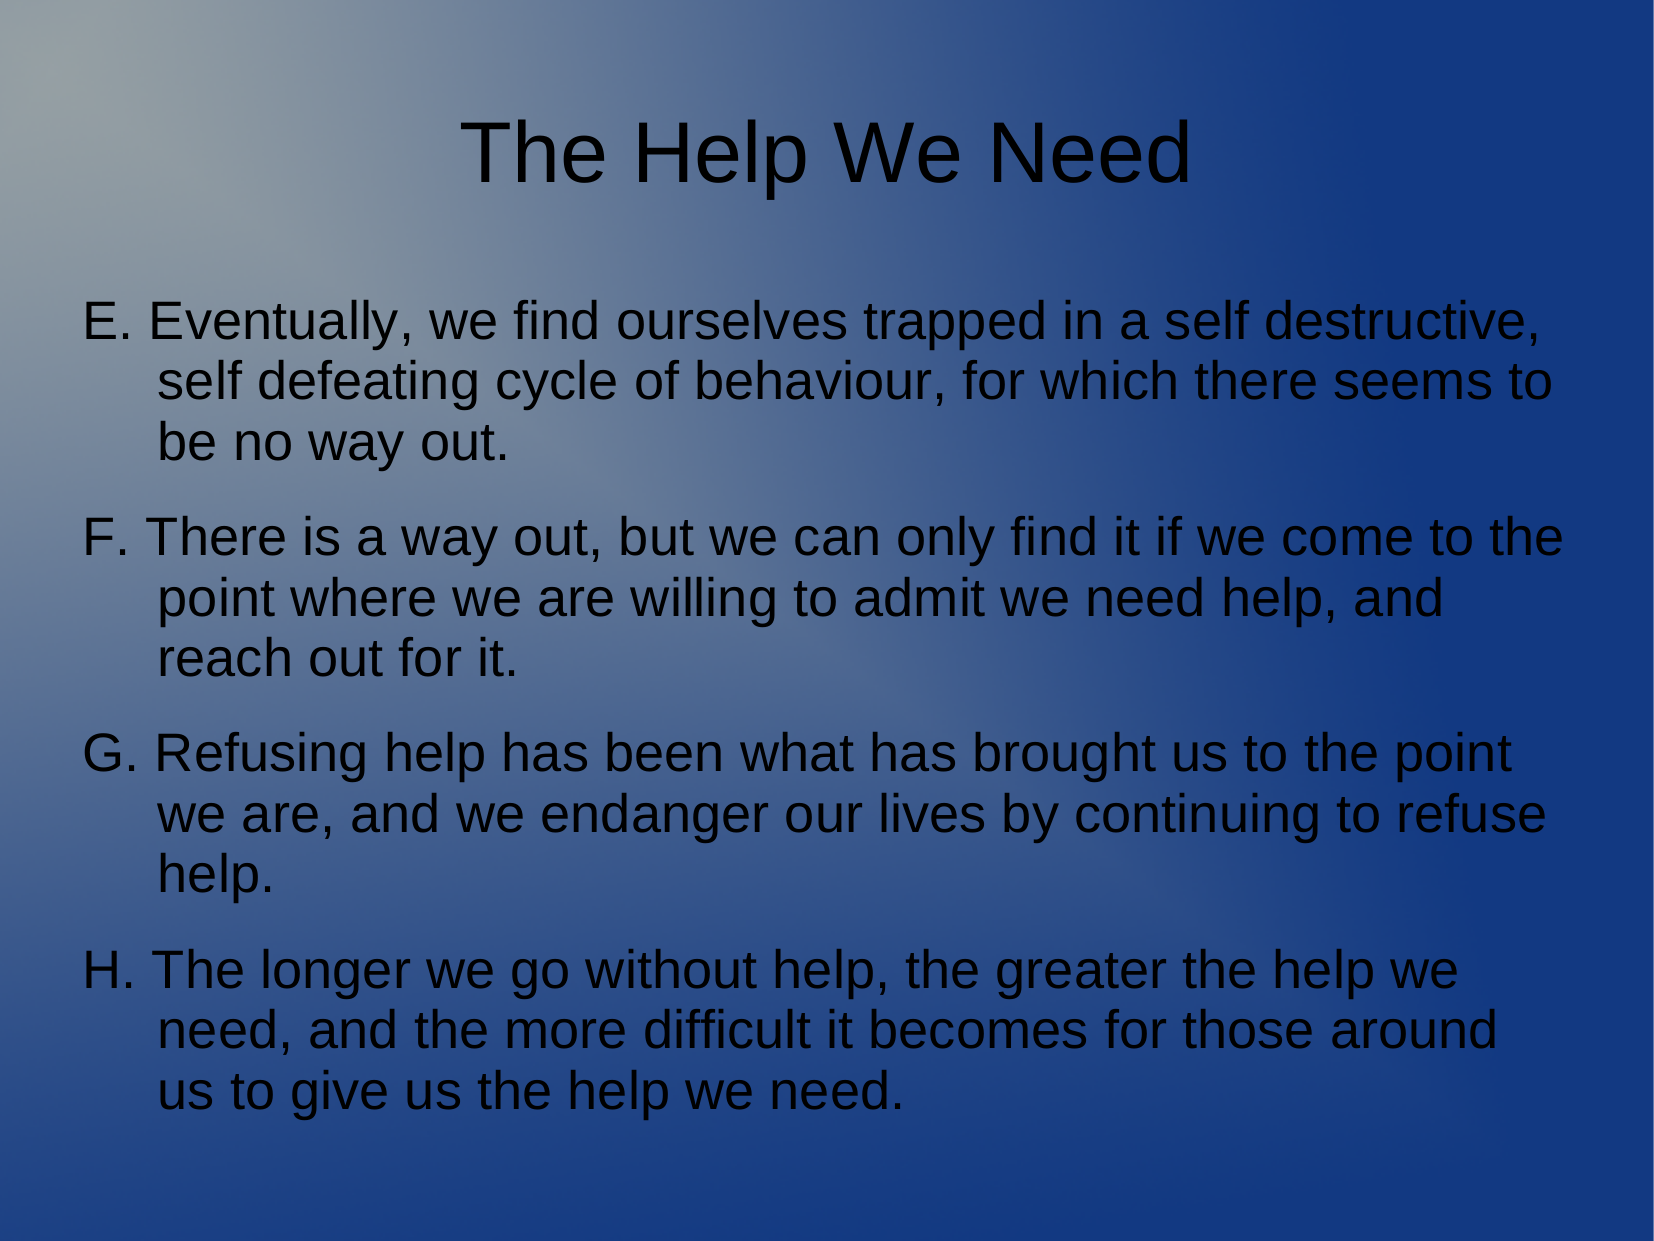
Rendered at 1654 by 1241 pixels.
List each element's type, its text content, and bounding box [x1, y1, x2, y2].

subtitle E. Eventually, we find ourselves trapped in a self destructive, self defeating cycle of behaviour, for which there seems to be no way out. F. There is a way out, but we can only find it if we come to the point where we are willing to admit we need help, and reach out for it. G. Refusing help has been what has brought us to the point we are, and we endanger our lives by continuing to refuse help. H. The longer we go without help, the greater the help we need, and the more difficult it becomes for those around us to give us the help we need. [82, 290, 1571, 1121]
picture [0, 0, 1654, 1241]
title The Help We Need [82, 49, 1571, 257]
